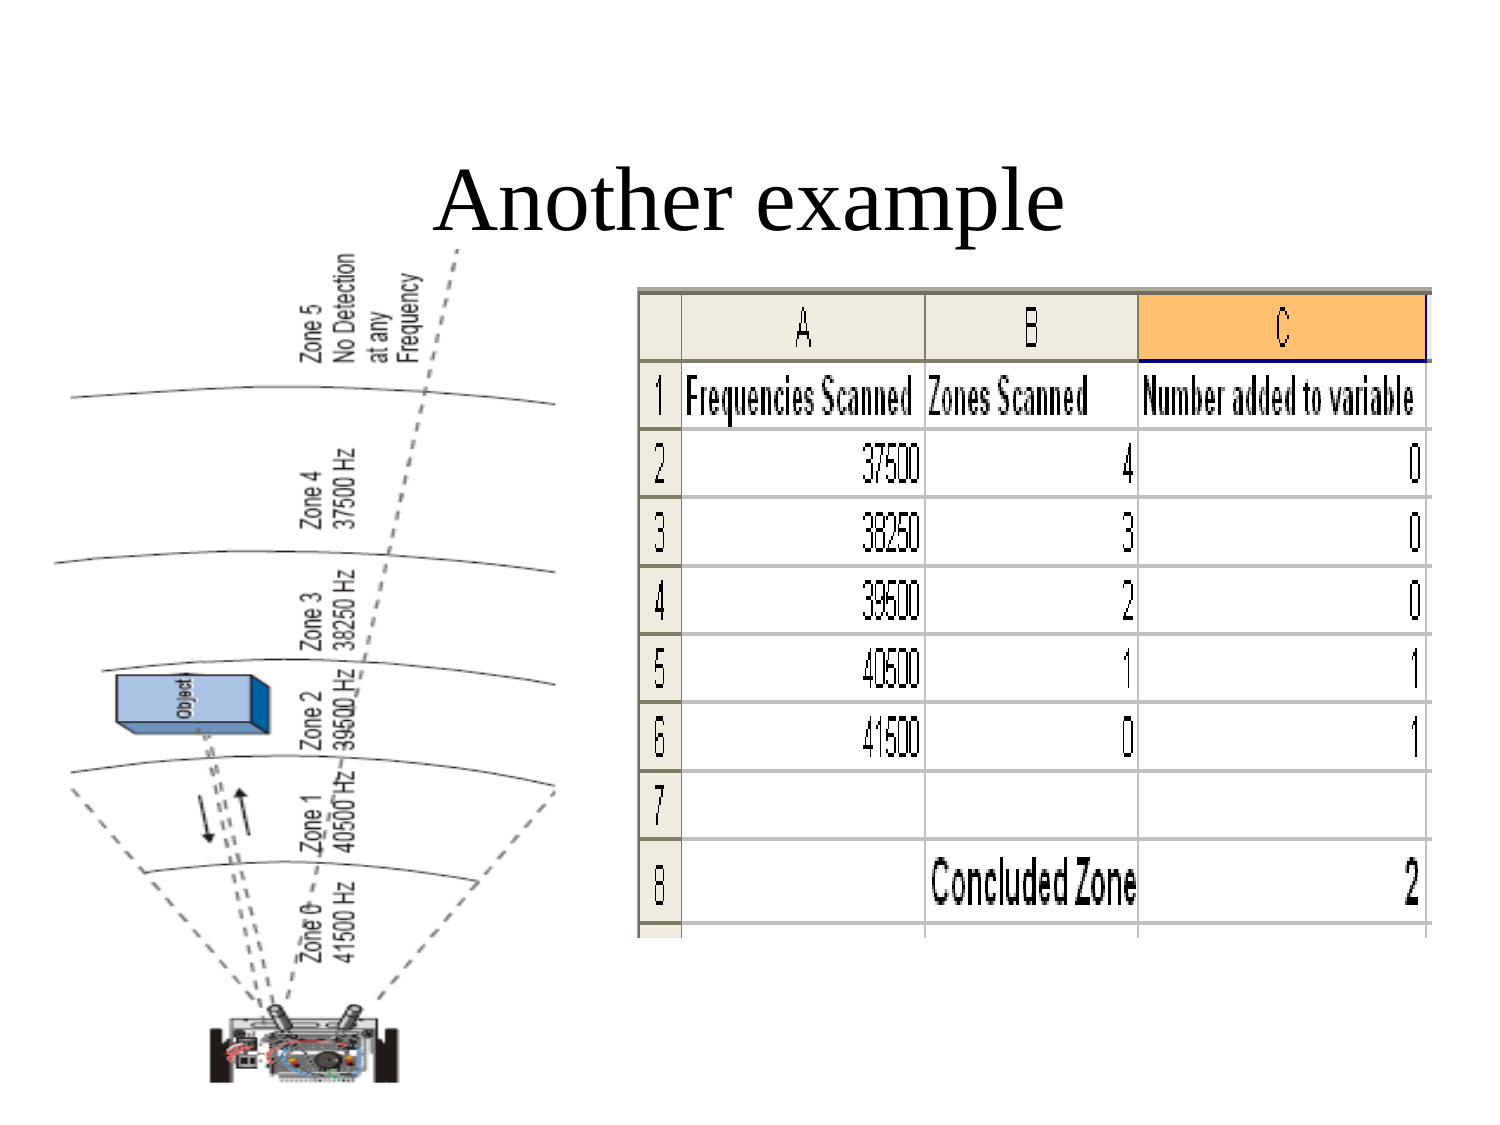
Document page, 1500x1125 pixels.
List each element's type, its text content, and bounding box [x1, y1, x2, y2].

picture [50, 249, 563, 1094]
title Another example [112, 99, 1388, 288]
picture [637, 287, 1432, 938]
